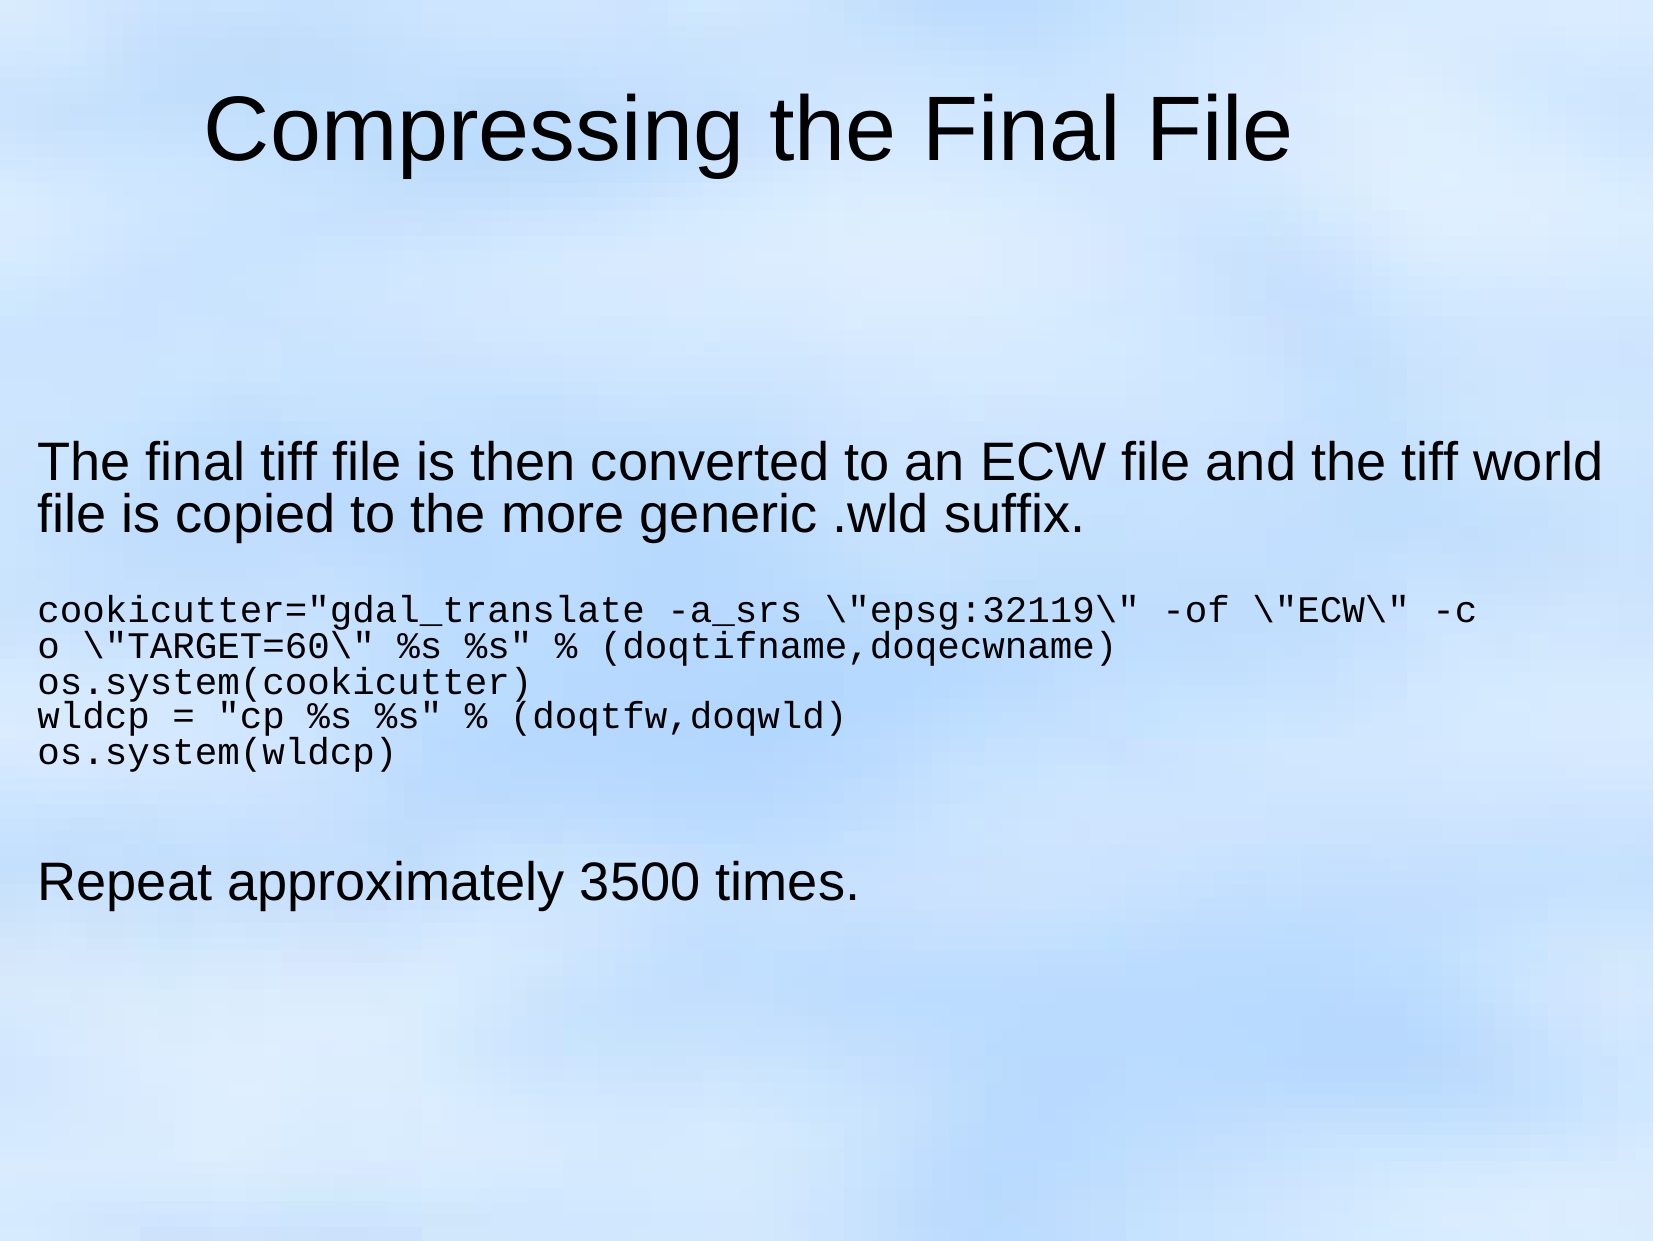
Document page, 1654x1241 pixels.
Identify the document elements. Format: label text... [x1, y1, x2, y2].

title Compressing the Final File [112, 37, 1388, 230]
picture [0, 0, 1654, 1241]
text_box The final tiff file is then converted to an ECW file and the tiff world file is copied to the more generic .wld suffix. cookicutter="gdal_translate -a_srs \"epsg:32119\" -of \"ECW\" -c o \"TARGET=60\" %s %s" % (doqtifname,doqecwname)‏ os.system(cookicutter)‏ wldcp = "cp %s %s" % (doqtfw,doqwld) os.system(wldcp)‏ Repeat approximately 3500 times. [37, 408, 1612, 993]
